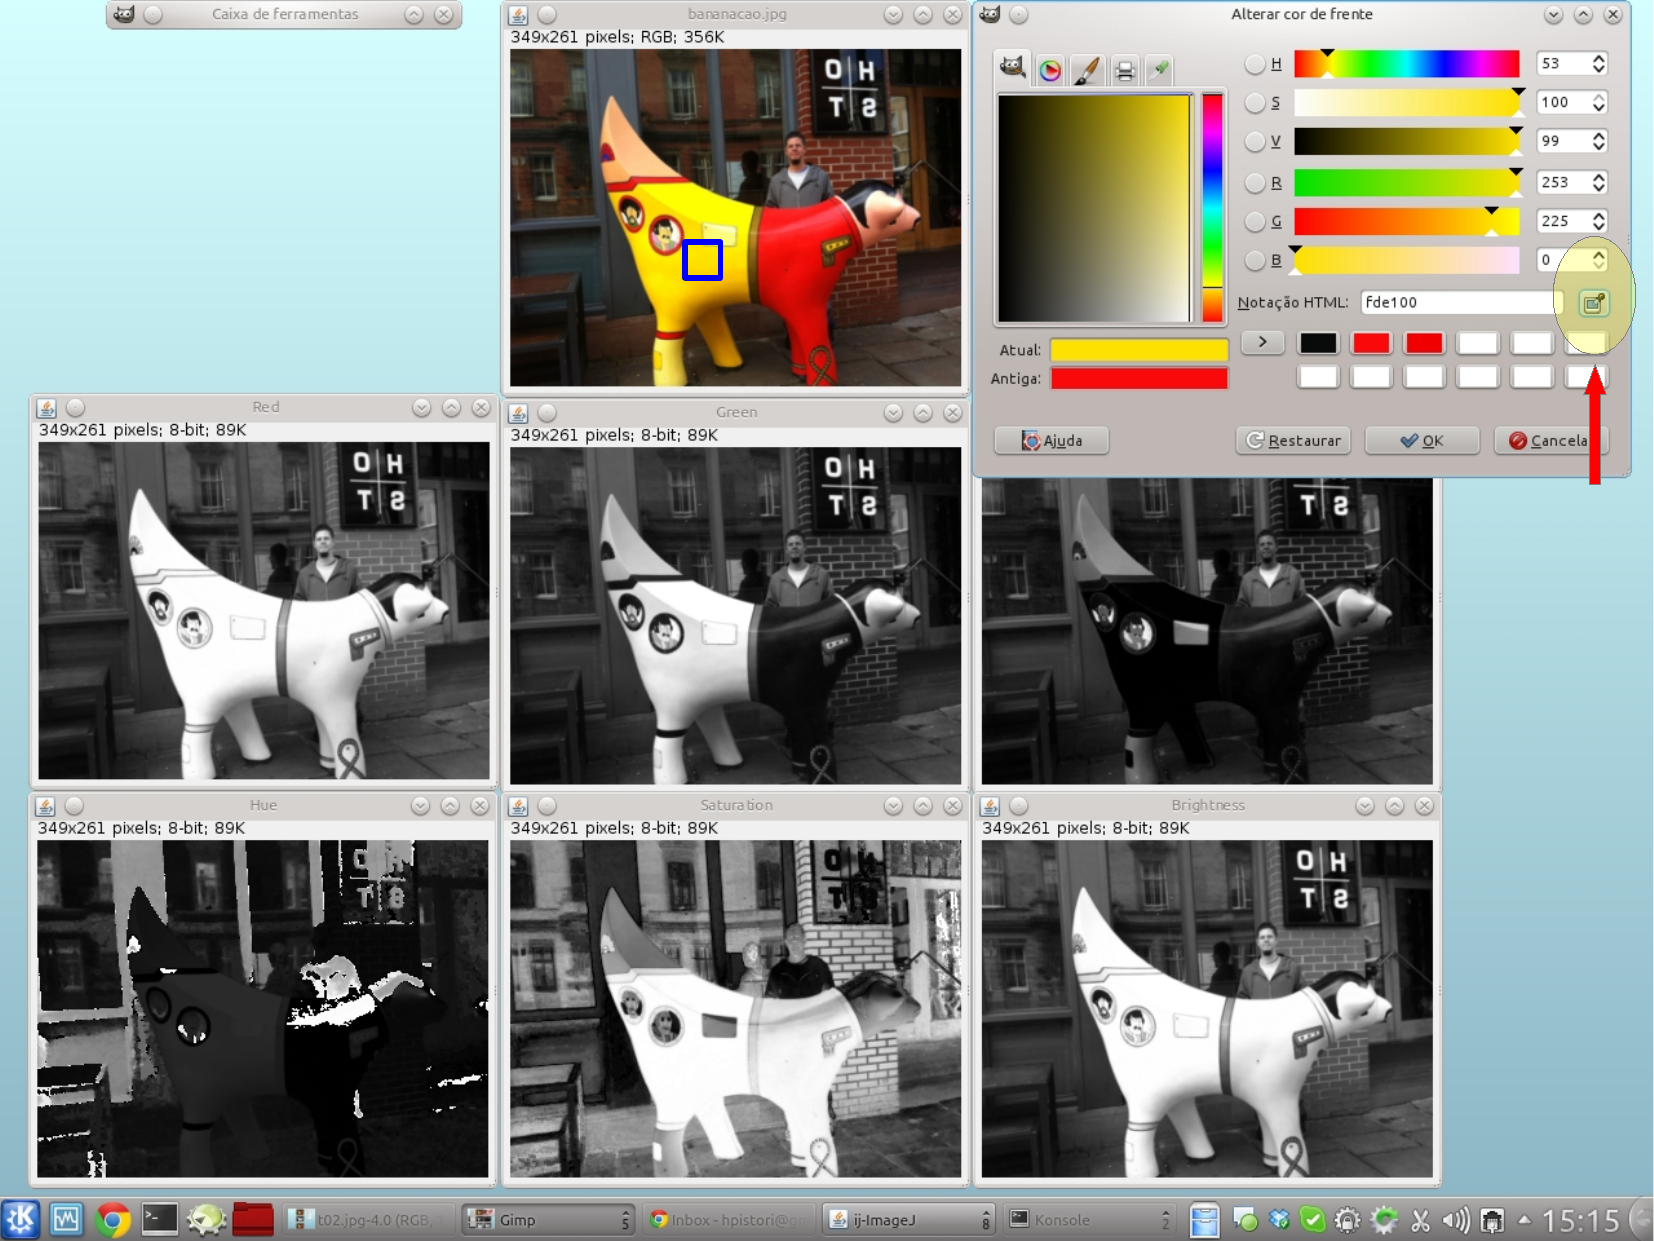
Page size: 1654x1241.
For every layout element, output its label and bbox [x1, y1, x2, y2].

text_box [1553, 236, 1636, 355]
picture [0, 0, 1654, 1241]
text_box [1583, 364, 1607, 485]
